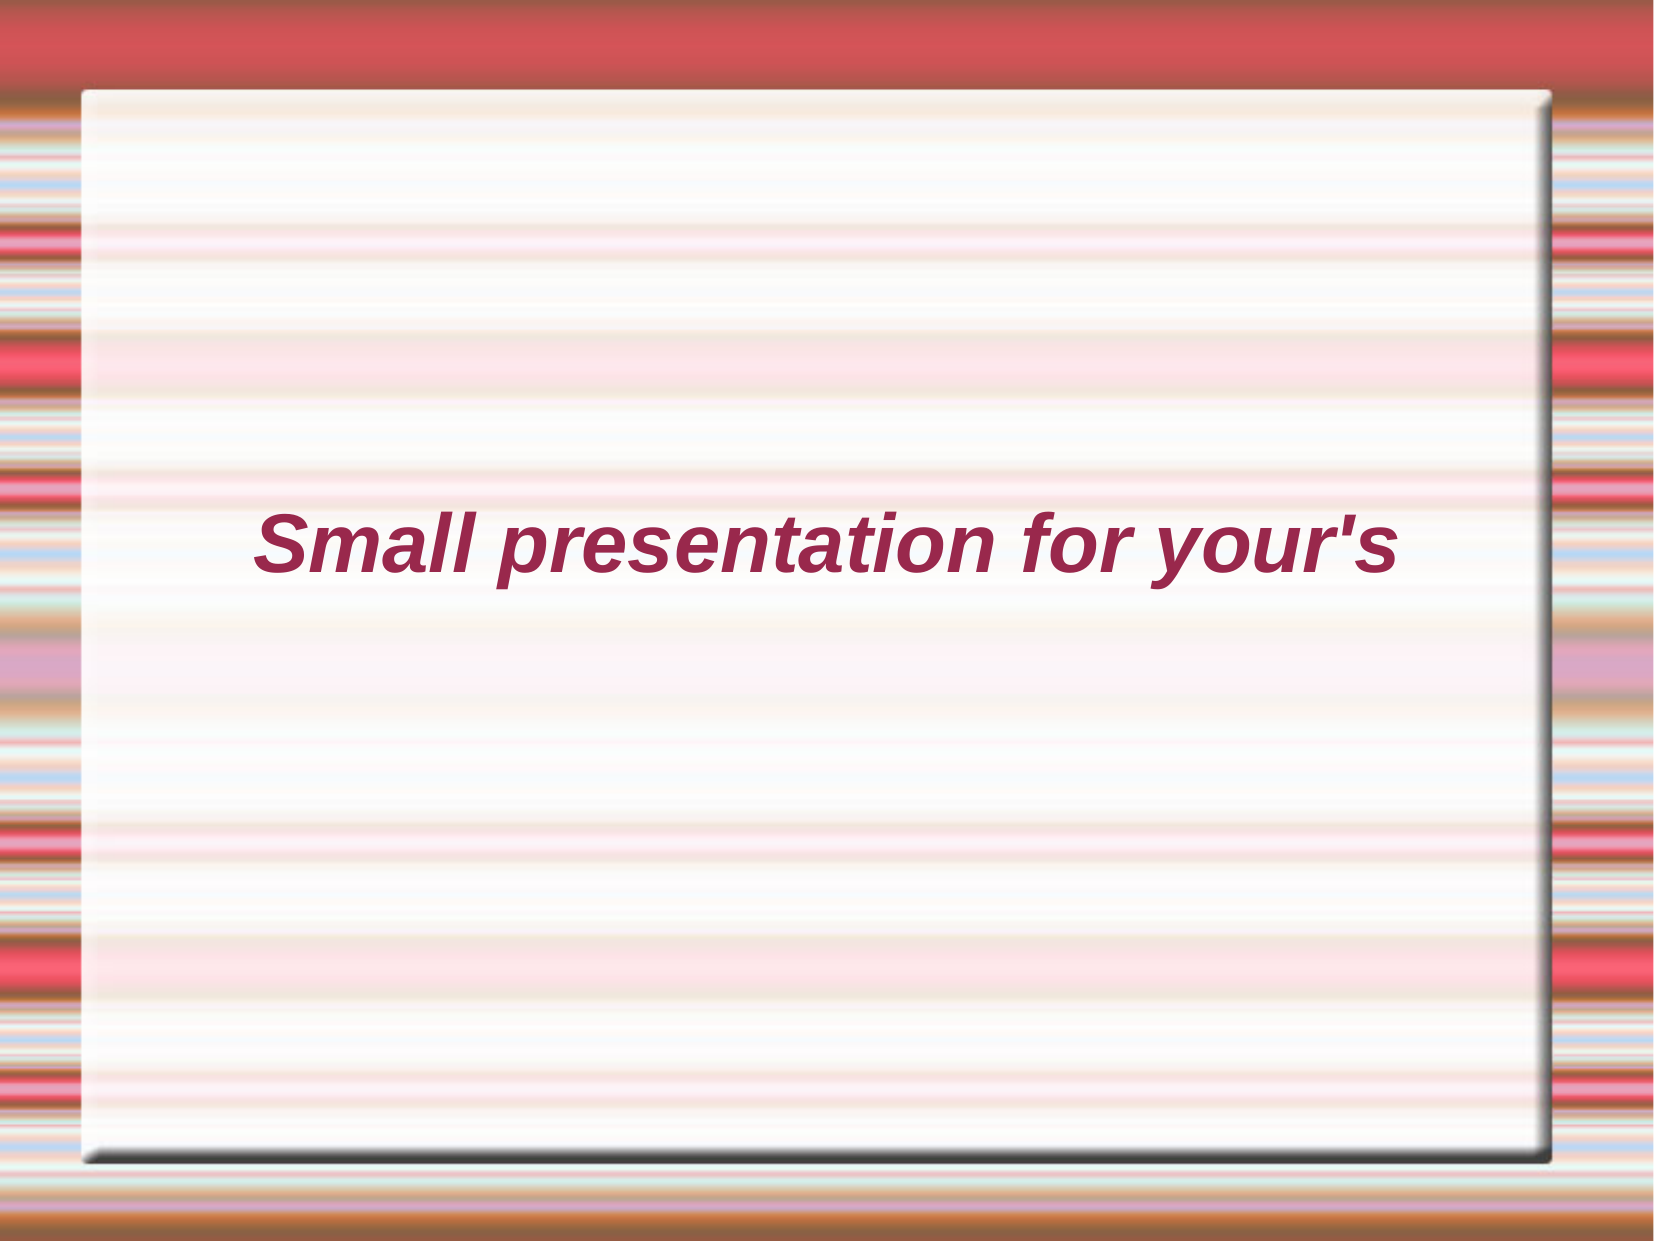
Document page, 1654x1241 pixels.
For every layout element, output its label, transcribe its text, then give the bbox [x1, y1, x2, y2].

picture [0, 0, 1654, 1241]
title Small presentation for your's [121, 0, 1534, 591]
